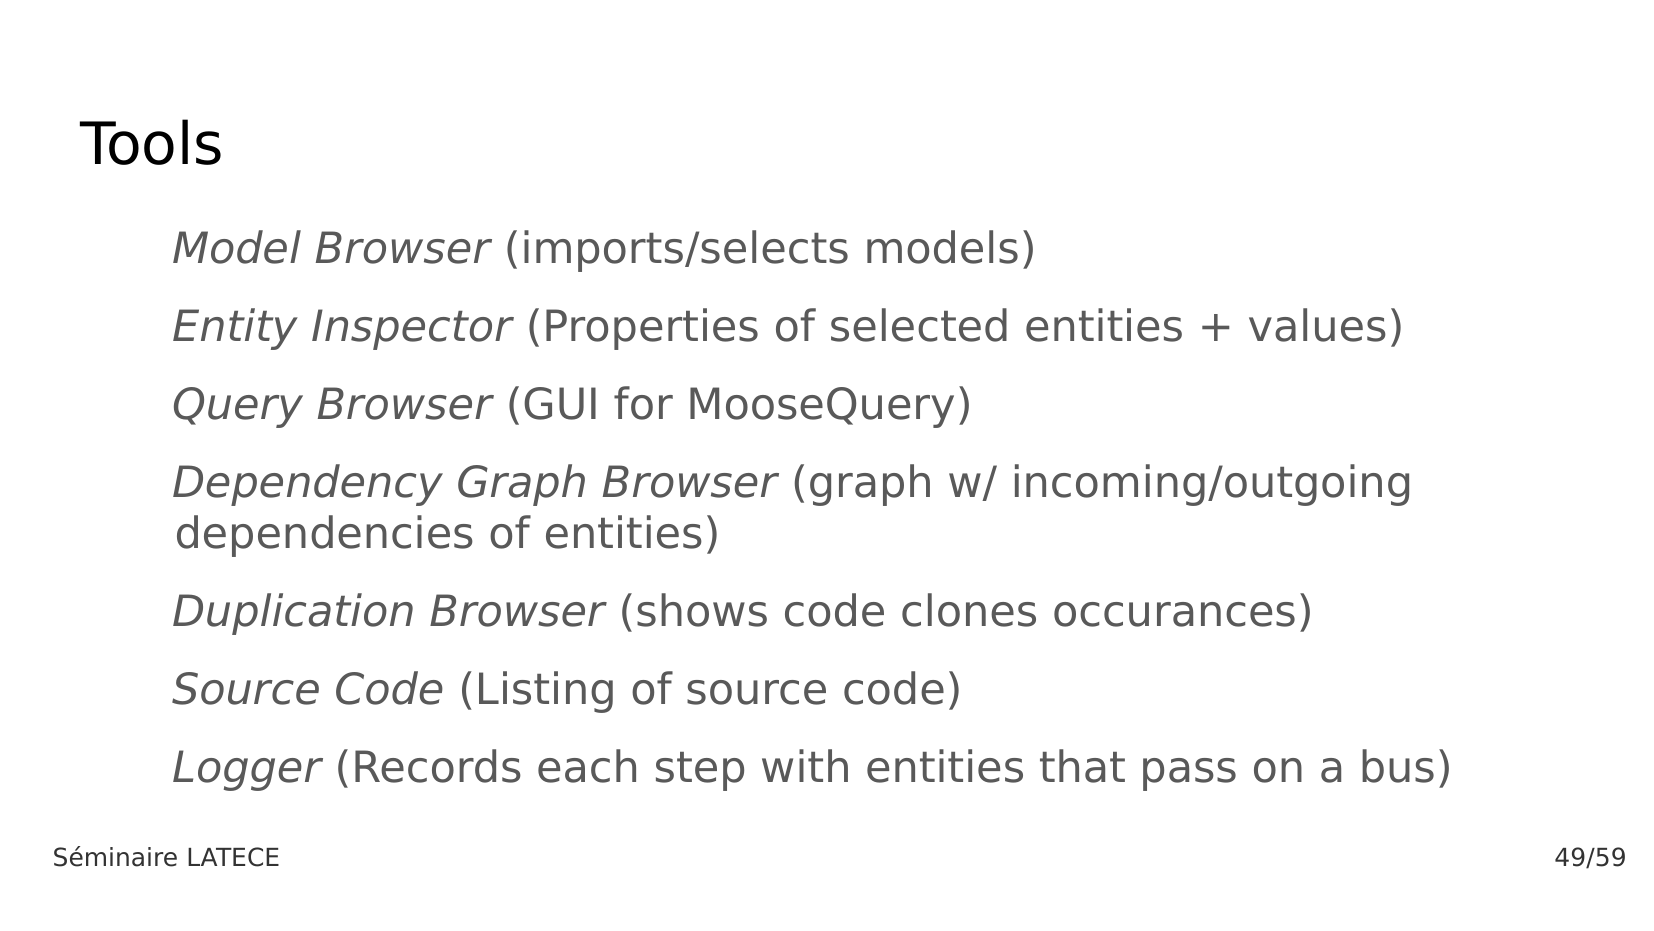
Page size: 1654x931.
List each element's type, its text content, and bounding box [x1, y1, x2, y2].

list Model Browser (imports/selects models) Entity Inspector (Properties of selected entities + values) Query Browser (GUI for MooseQuery) Dependency Graph Browser (graph w/ incoming/outgoing dependencies of entities) Duplication Browser (shows code clones occurances) Source Code (Listing of source code) Logger (Records each step with entities that pass on a bus) [157, 223, 1578, 797]
title Tools [80, 97, 1479, 192]
